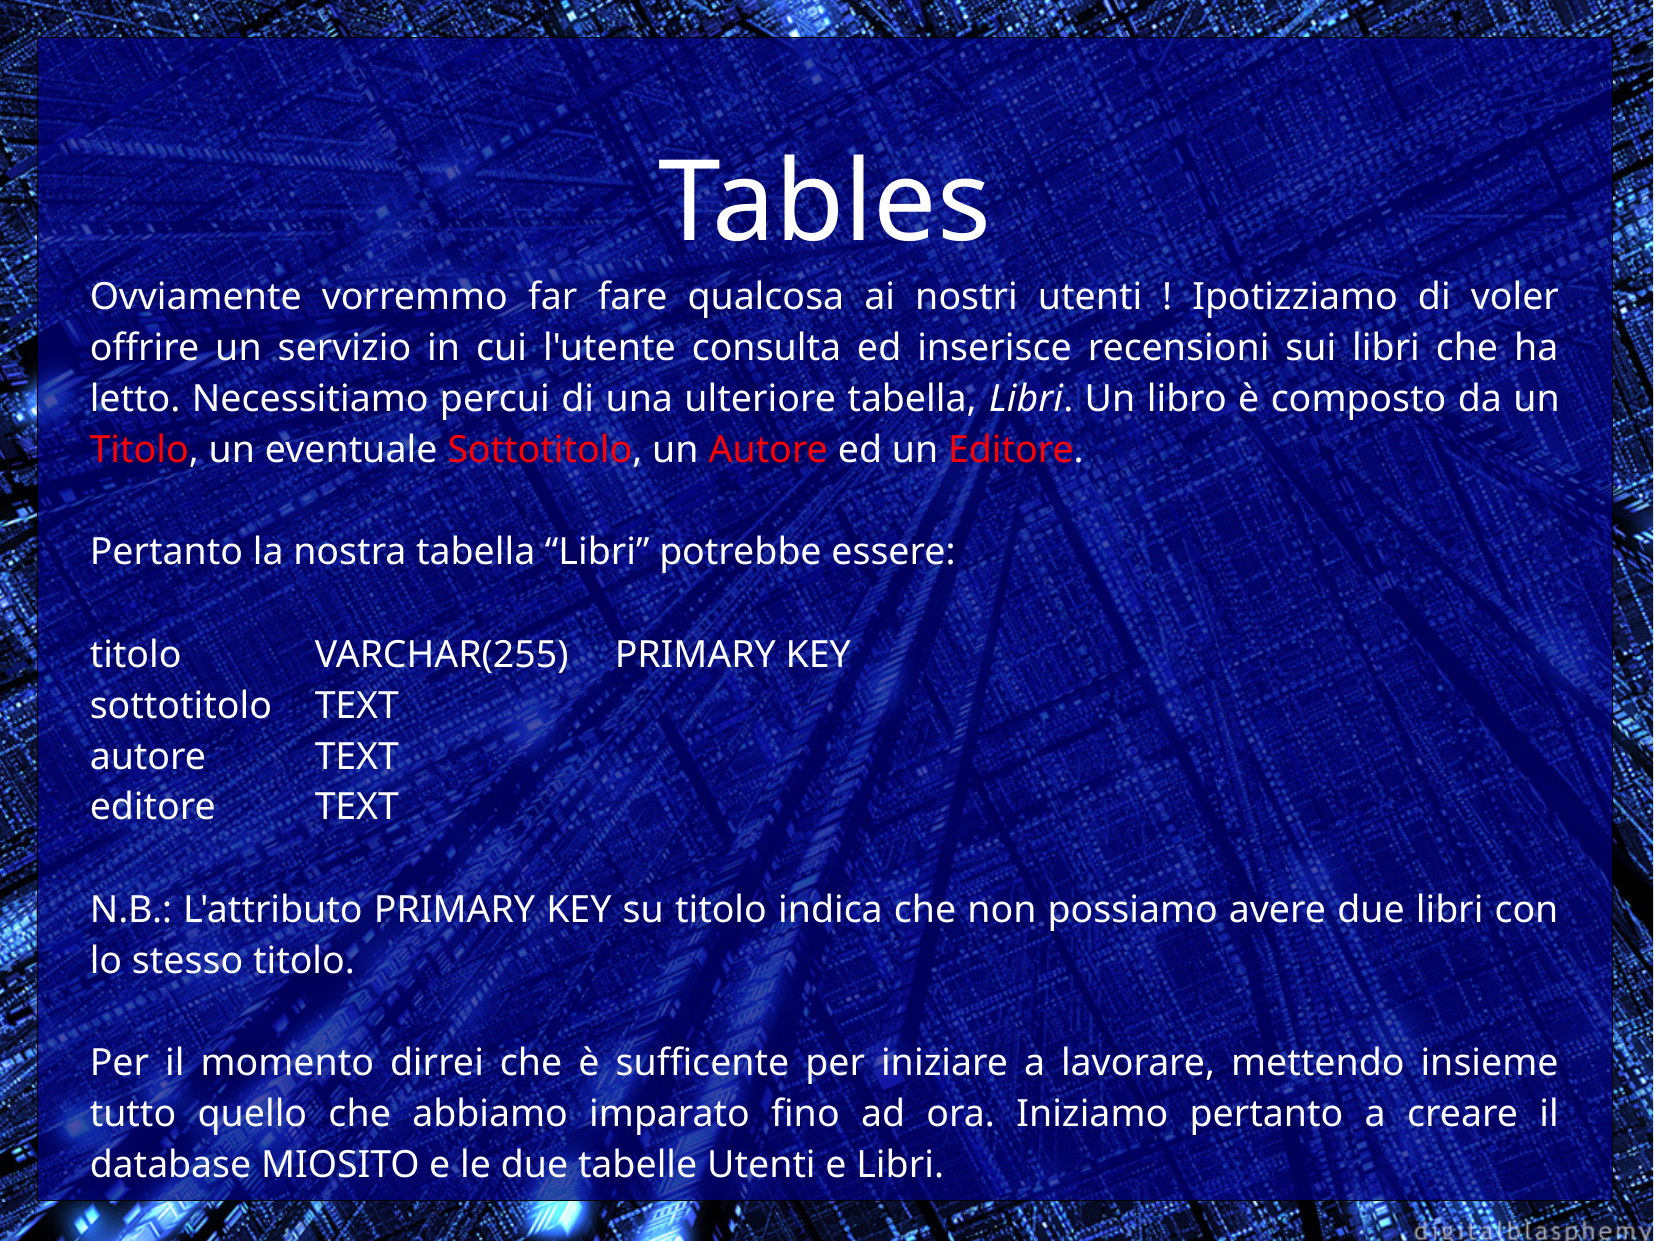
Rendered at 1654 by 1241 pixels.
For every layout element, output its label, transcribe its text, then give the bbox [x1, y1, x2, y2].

text_box [37, 37, 1613, 1201]
picture [0, 0, 1654, 1241]
text_box Ovviamente vorremmo far fare qualcosa ai nostri utenti ! Ipotizziamo di voler offrire un servizio in cui l'utente consulta ed inserisce recensioni sui libri che ha letto. Necessitiamo percui di una ulteriore tabella, Libri. Un libro è composto da un Titolo, un eventuale Sottotitolo, un Autore ed un Editore. Pertanto la nostra tabella “Libri” potrebbe essere: titolo VARCHAR(255) PRIMARY KEY sottotitolo TEXT autore TEXT editore TEXT N.B.: L'attributo PRIMARY KEY su titolo indica che non possiamo avere due libri con lo stesso titolo. Per il momento dirrei che è sufficente per iniziare a lavorare, mettendo insieme tutto quello che abbiamo imparato fino ad ora. Iniziamo pertanto a creare il database MIOSITO e le due tabelle Utenti e Libri. N.B. Utilizzate delle comode interfacce grafiche, ad es. MySQL Query Browser: eviterete di impazzire dietro ai comandi SQL ! [75, 262, 1576, 1192]
text_box Tables [112, 112, 1538, 238]
